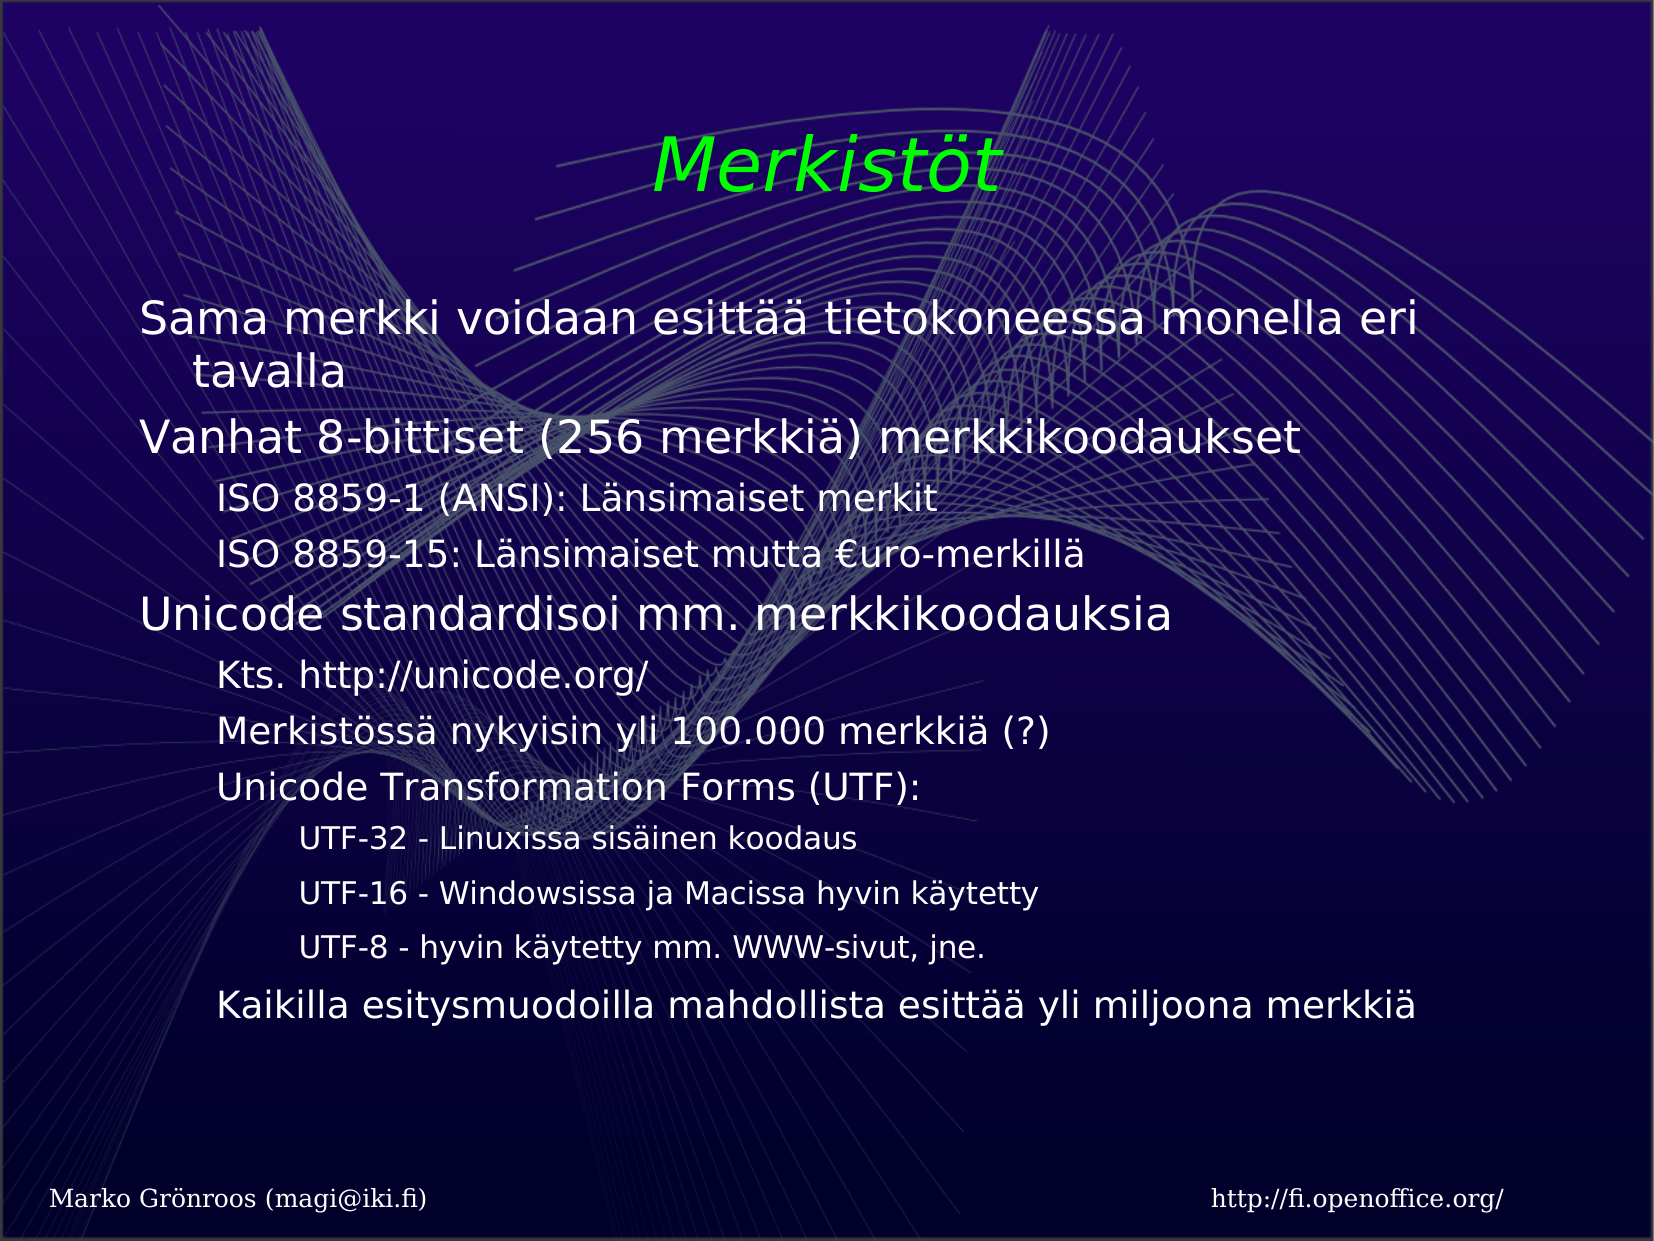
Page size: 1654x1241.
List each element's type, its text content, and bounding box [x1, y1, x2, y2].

picture [0, 0, 1654, 1241]
title Merkistöt [121, 61, 1534, 269]
list Sama merkki voidaan esittää tietokoneessa monella eri tavalla Vanhat 8-bittiset (256 merkkiä) merkkikoodaukset ISO 8859-1 (ANSI): Länsimaiset merkit ISO 8859-15: Länsimaiset mutta €uro-merkillä Unicode standardisoi mm. merkkikoodauksia Kts. http://unicode.org/ Merkistössä nykyisin yli 100.000 merkkiä (?) Unicode Transformation Forms (UTF): UTF-32 - Linuxissa sisäinen koodaus UTF-16 - Windowsissa ja Macissa hyvin käytetty UTF-8 - hyvin käytetty mm. WWW-sivut, jne. Kaikilla esitysmuodoilla mahdollista esittää yli miljoona merkkiä [121, 291, 1534, 1166]
